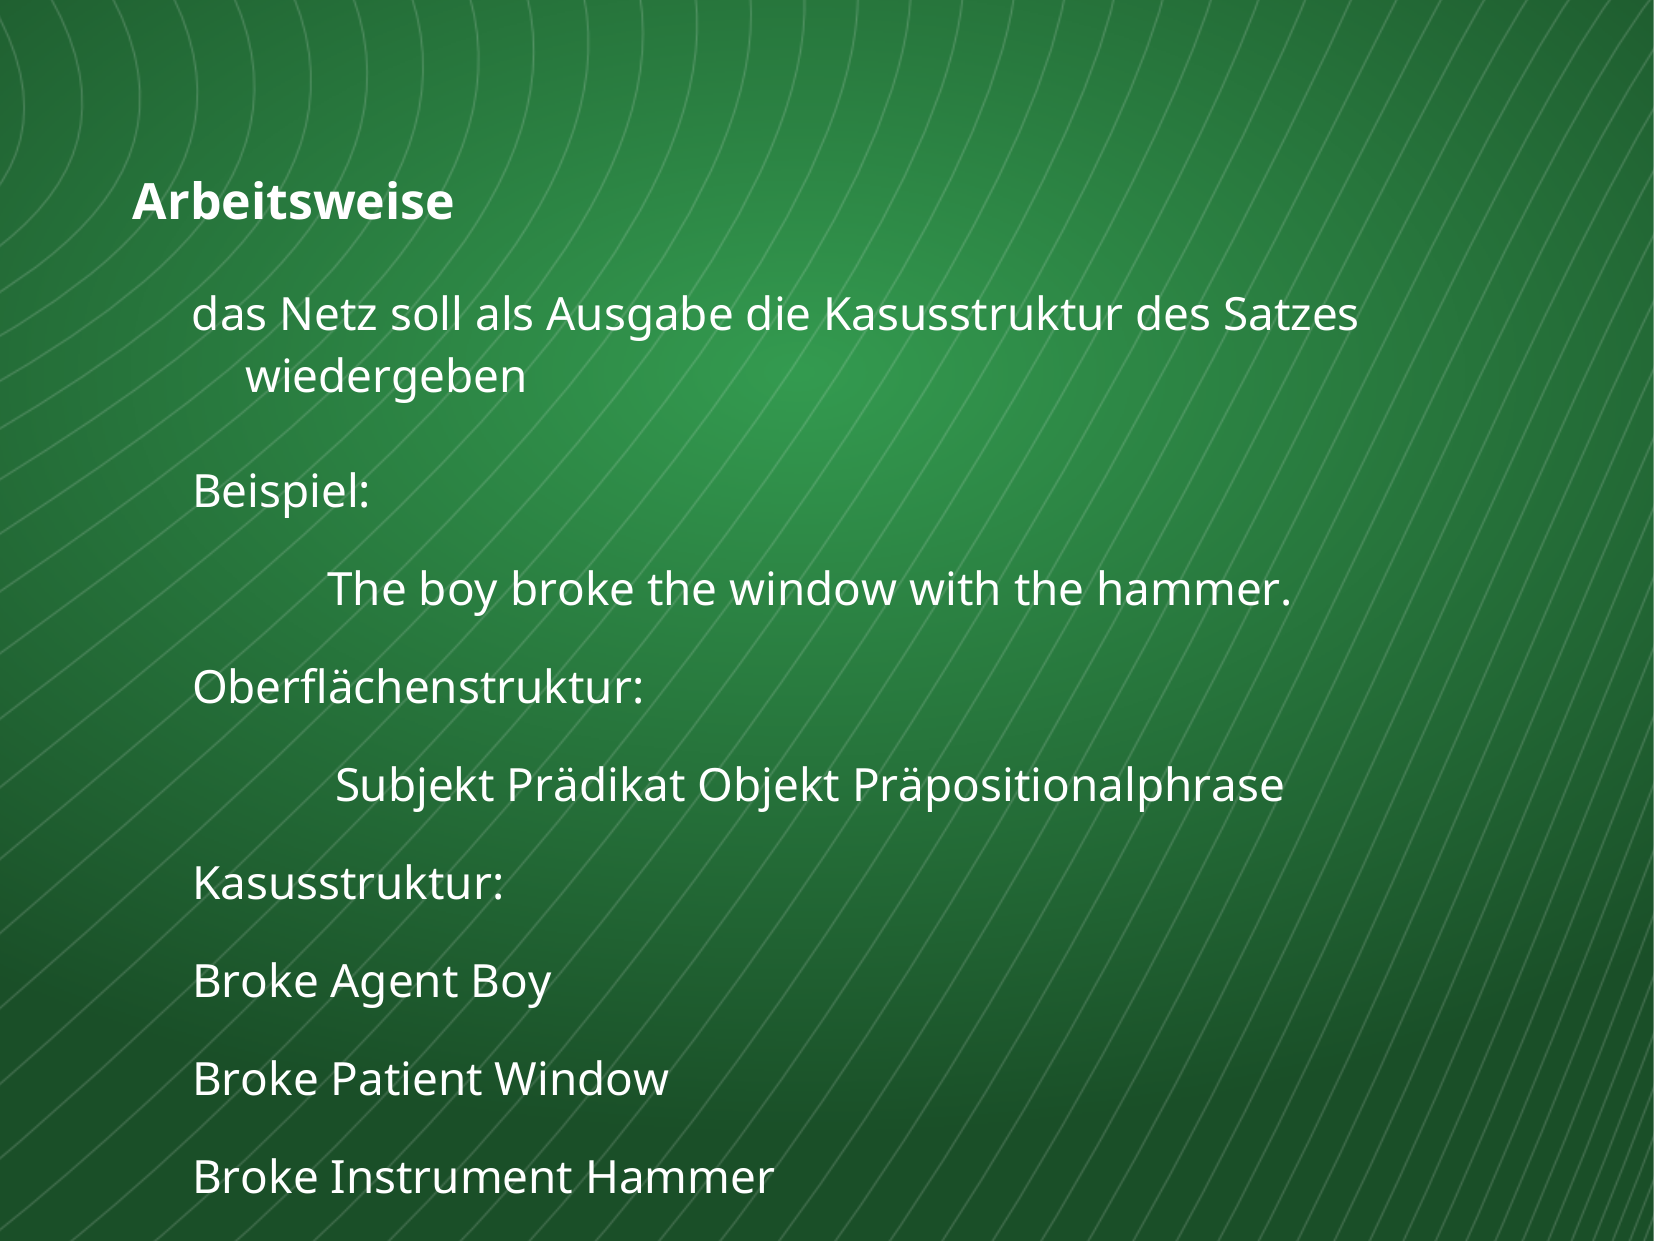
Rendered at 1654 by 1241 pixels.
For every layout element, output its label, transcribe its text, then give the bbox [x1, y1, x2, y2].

text_box das Netz soll als Ausgabe die Kasusstruktur des Satzes wiedergeben [70, 273, 1444, 414]
text_box Beispiel: The boy broke the window with the hammer. Oberflächenstruktur: Subjekt Prädikat Objekt Präpositionalphrase Kasusstruktur: Broke Agent Boy Broke Patient Window Broke Instrument Hammer [70, 450, 1444, 1170]
picture [0, 0, 1654, 1241]
text_box Arbeitsweise [118, 158, 448, 237]
